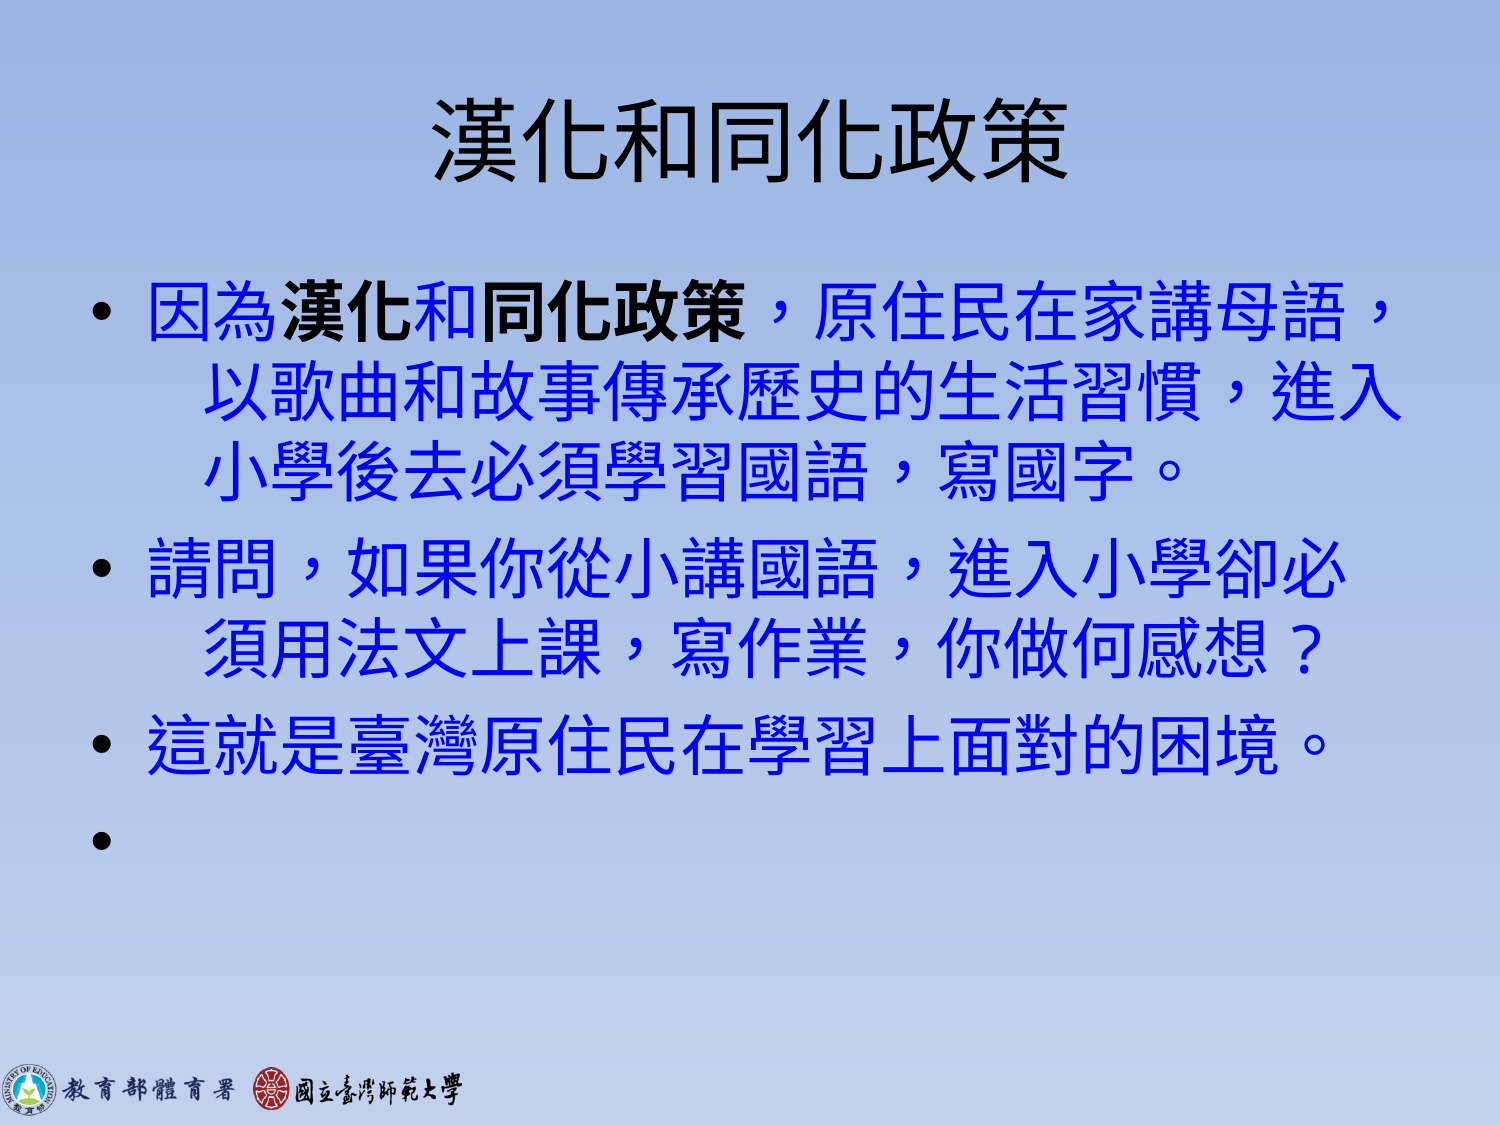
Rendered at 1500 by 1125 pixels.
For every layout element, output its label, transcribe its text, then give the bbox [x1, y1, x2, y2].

list 因為漢化和同化政策，原住民在家講母語，以歌曲和故事傳承歷史的生活習慣，進入小學後去必須學習國語，寫國字。 請問，如果你從小講國語，進入小學卻必須用法文上課，寫作業，你做何感想? 這就是臺灣原住民在學習上面對的困境。 [75, 262, 1426, 1005]
title 漢化和同化政策 [75, 45, 1426, 233]
